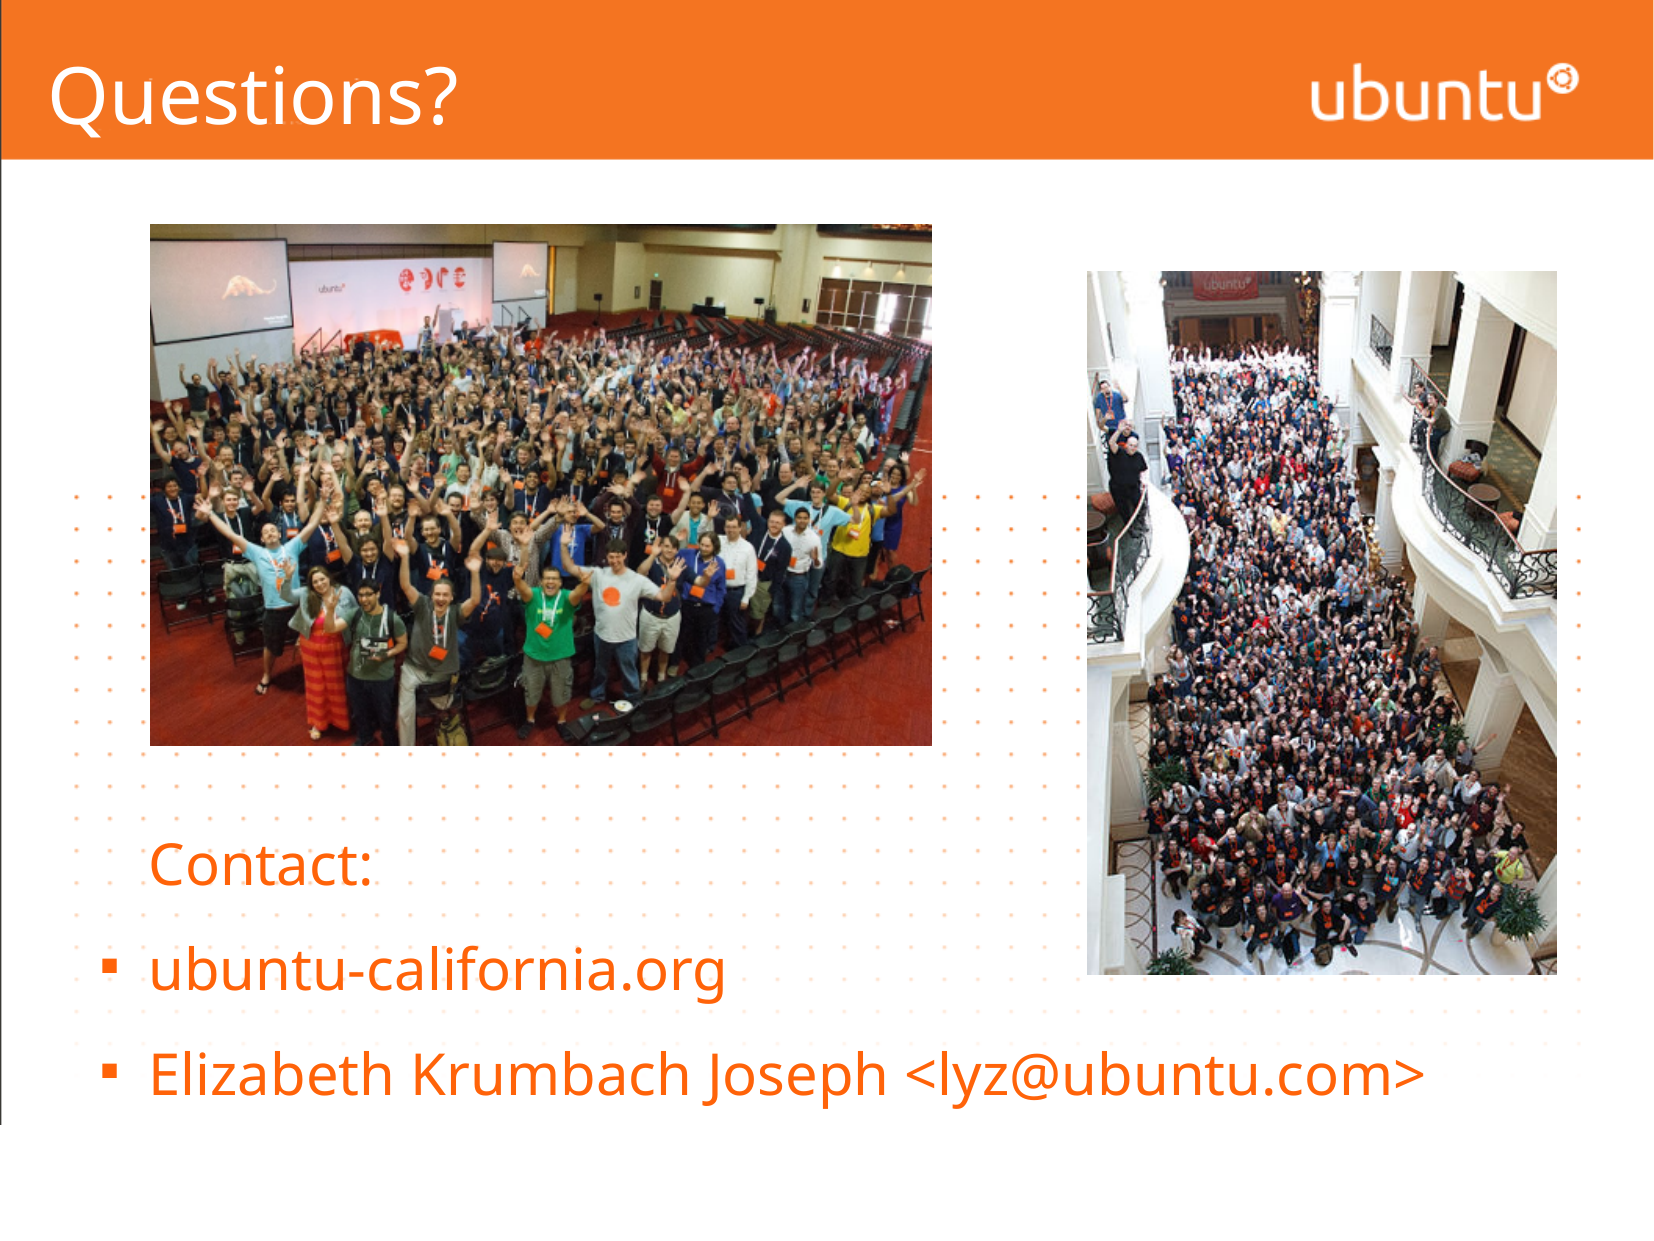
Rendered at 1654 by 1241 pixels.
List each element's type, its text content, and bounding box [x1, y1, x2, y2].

list Contact: ubuntu-california.org Elizabeth Krumbach Joseph <lyz@ubuntu.com> [86, 300, 1576, 1119]
picture [0, 0, 1654, 1125]
title Questions? [47, 29, 1276, 158]
